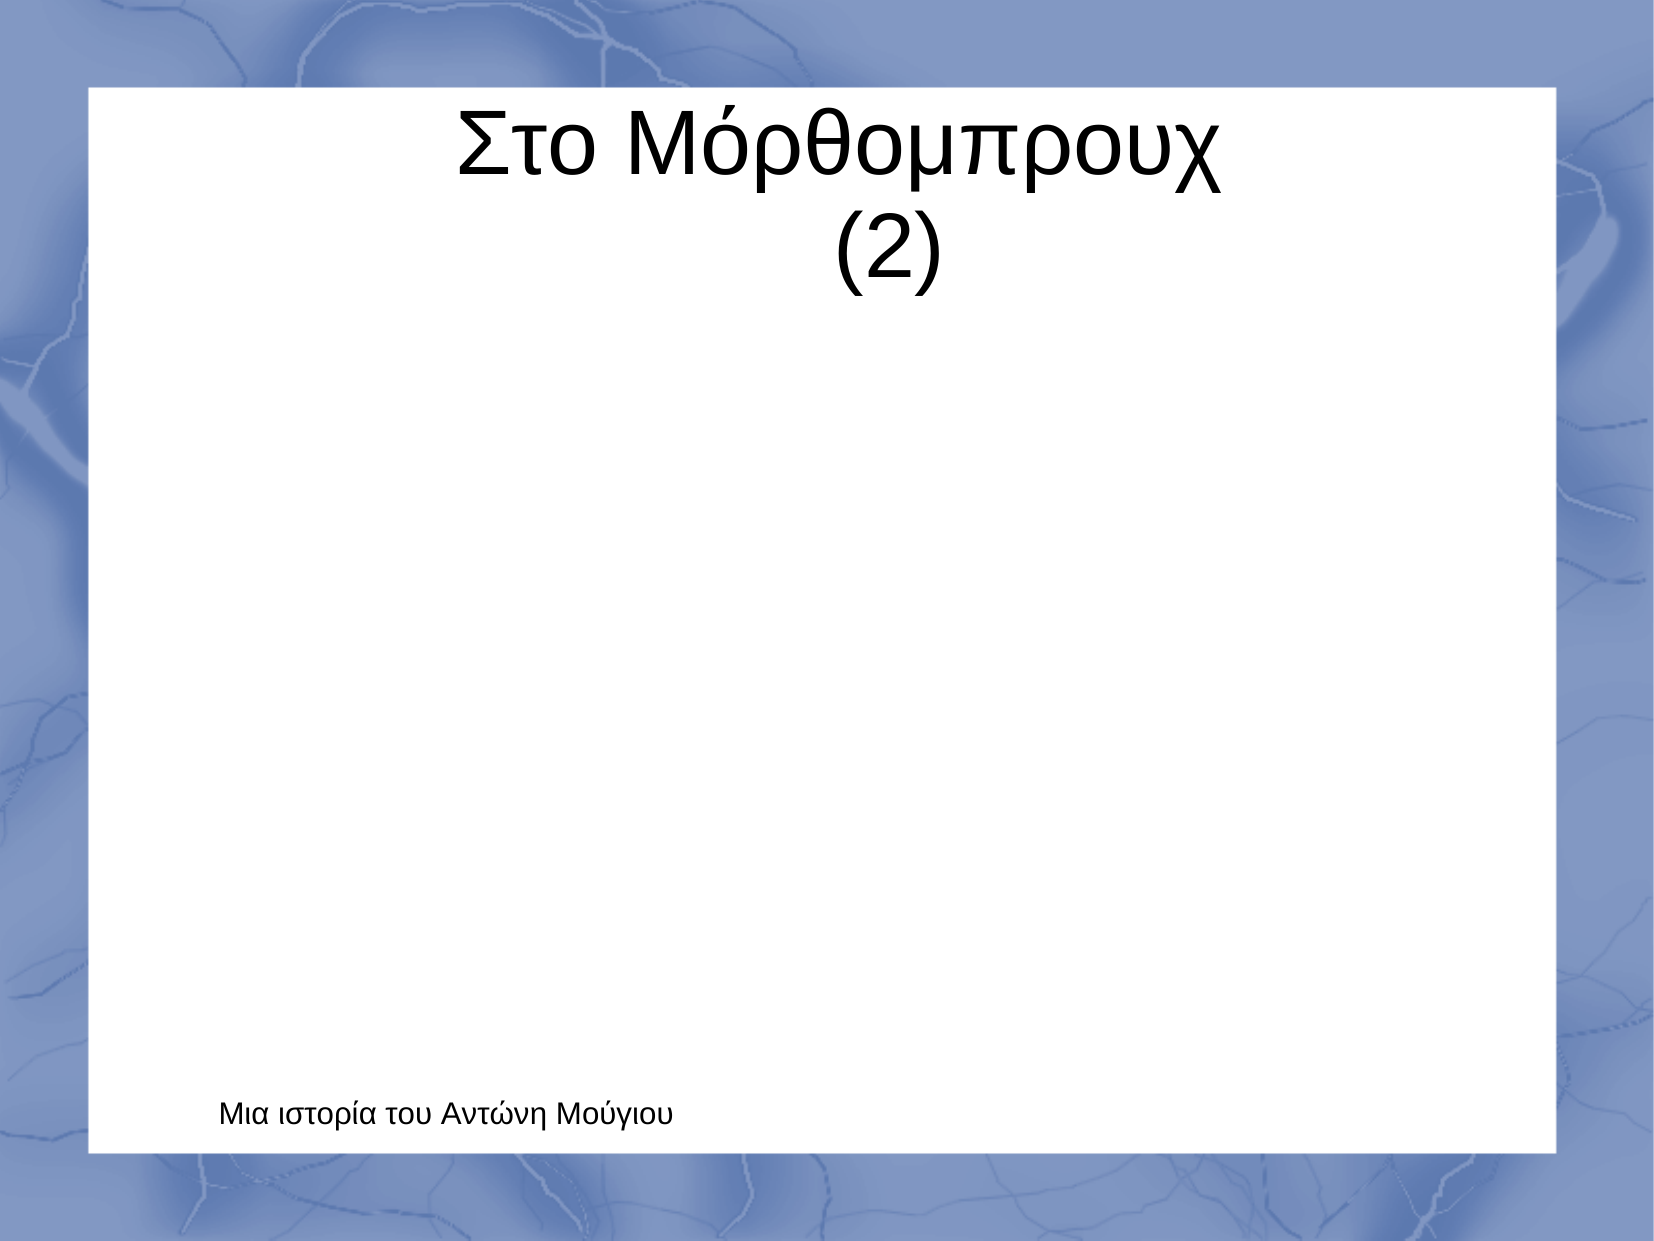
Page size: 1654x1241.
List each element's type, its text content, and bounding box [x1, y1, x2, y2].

list Μια ιστορία του Αντώνη Μούγιου [147, 325, 1506, 1132]
title Στο Μόρθομπρουχ (2) [118, 90, 1536, 298]
picture [0, 0, 1654, 1241]
